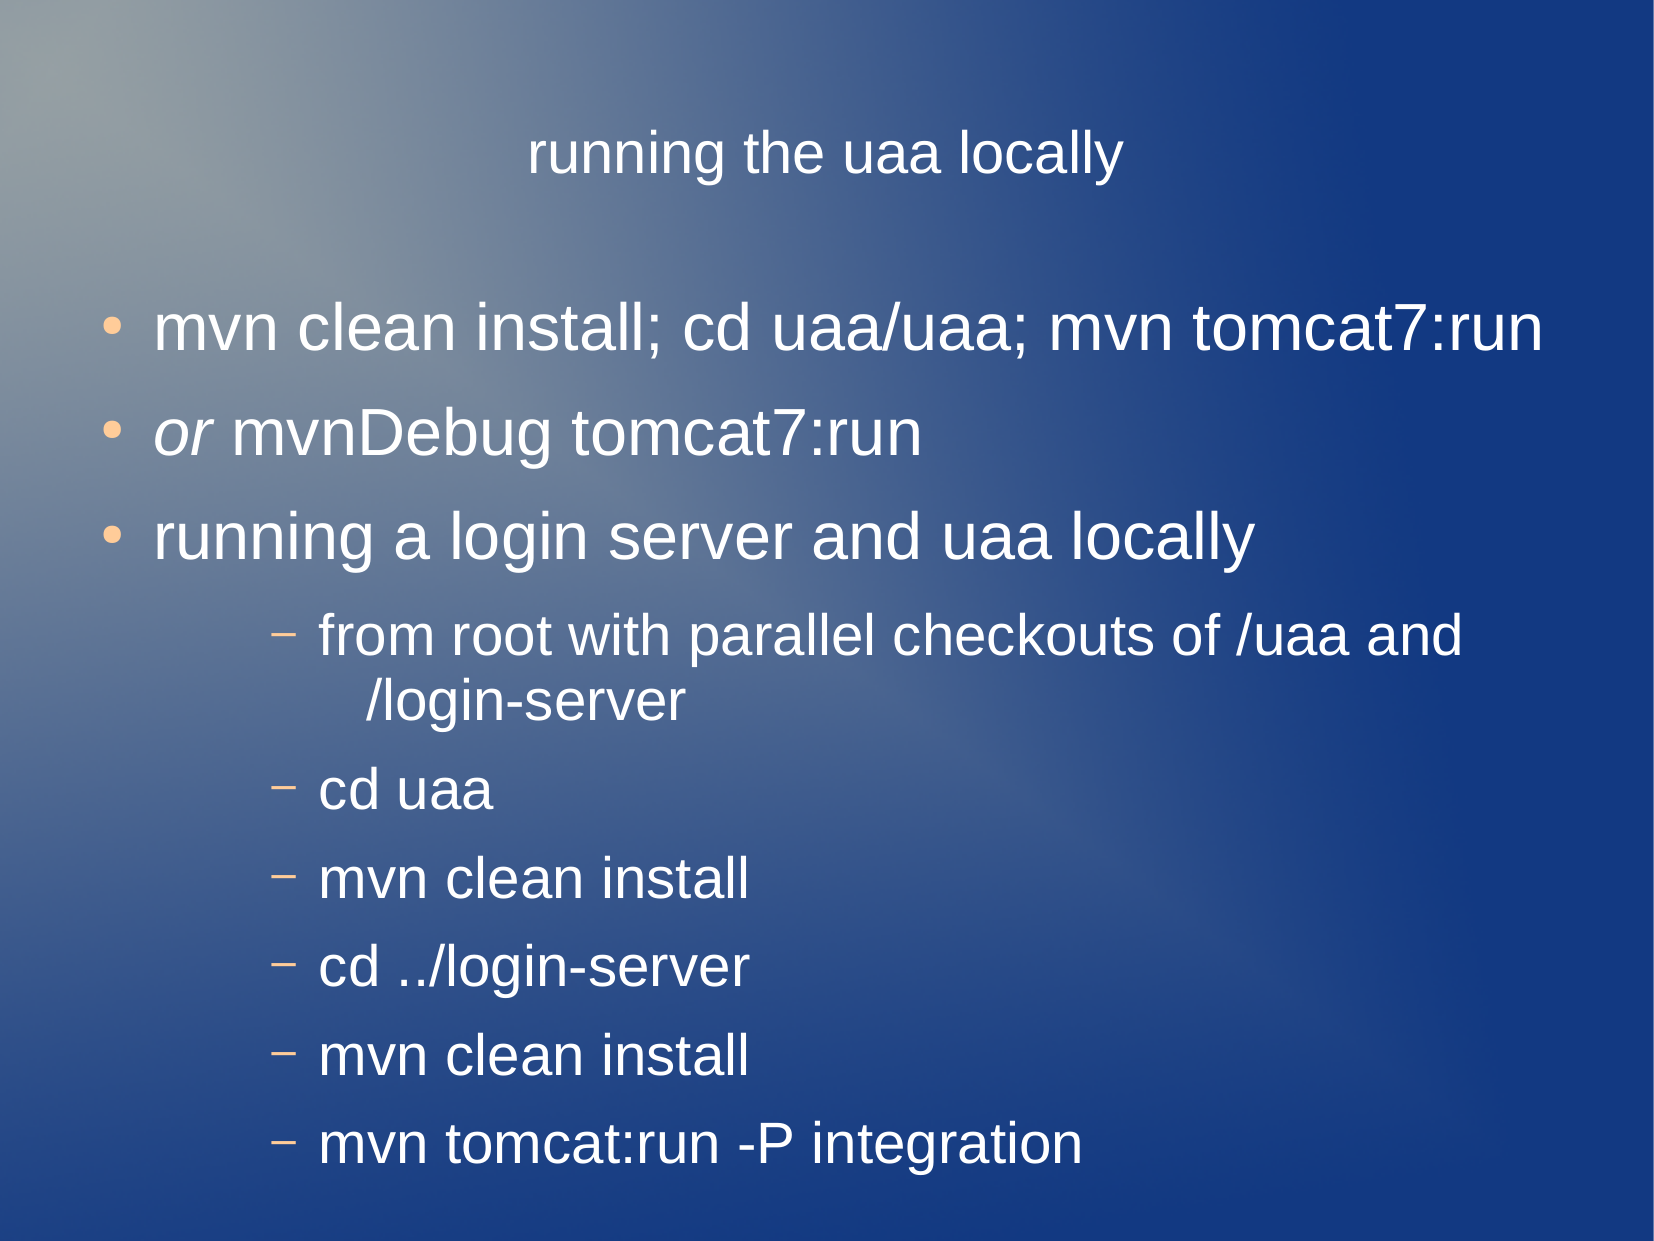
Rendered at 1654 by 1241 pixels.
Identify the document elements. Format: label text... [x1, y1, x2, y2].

title running the uaa locally [82, 49, 1571, 257]
picture [0, 0, 1654, 1241]
list mvn clean install; cd uaa/uaa; mvn tomcat7:run or mvnDebug tomcat7:run running a login server and uaa locally from root with parallel checkouts of /uaa and /login-server cd uaa mvn clean install cd ../login-server mvn clean install mvn tomcat:run -P integration [82, 290, 1571, 1177]
